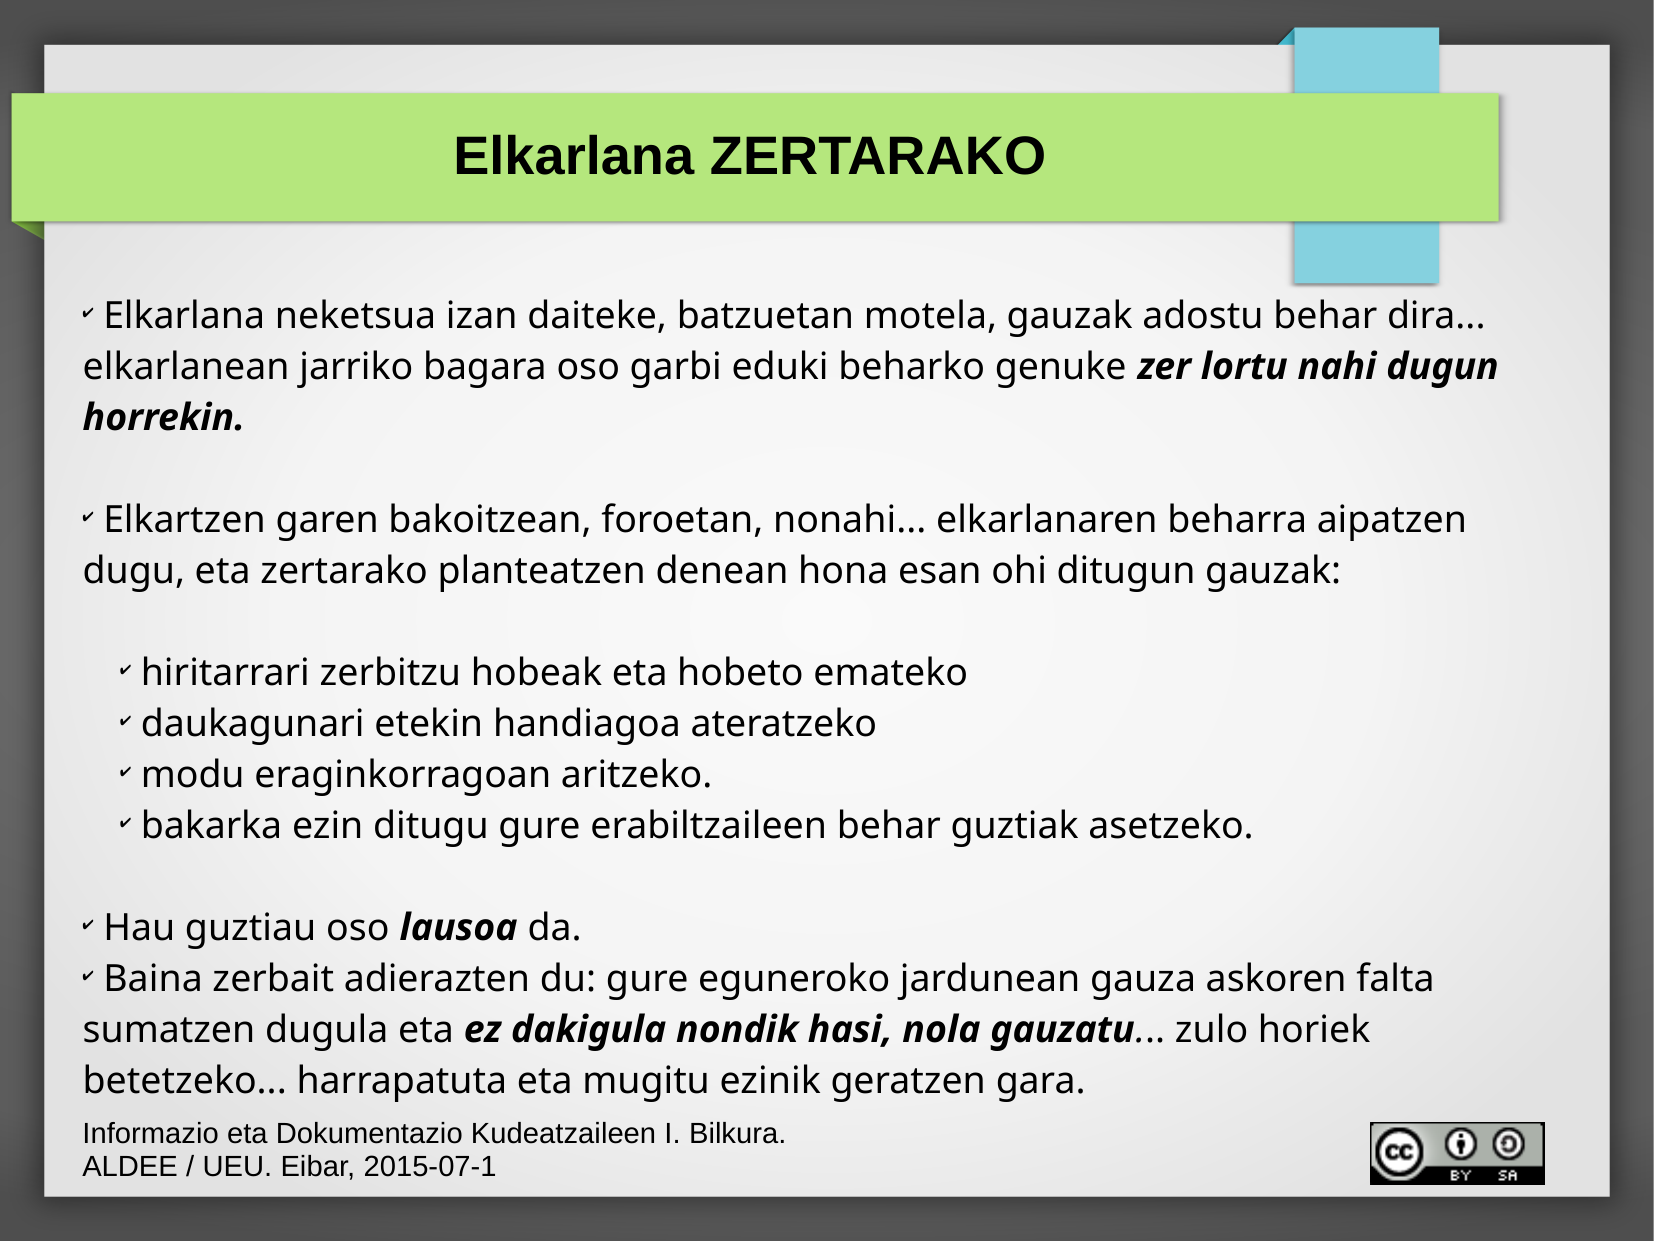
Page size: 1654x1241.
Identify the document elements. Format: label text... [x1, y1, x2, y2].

text_box Elkarlana ZERTARAKO [23, 118, 1477, 194]
text_box Informazio eta Dokumentazio Kudeatzaileen I. Bilkura. ALDEE / UEU. Eibar, 2015-07-1 [67, 1063, 1586, 1216]
subtitle Elkarlana neketsua izan daiteke, batzuetan motela, gauzak adostu behar dira... elkarlanean jarriko bagara oso garbi eduki beharko genuke zer lortu nahi dugun horrekin. Elkartzen garen bakoitzean, foroetan, nonahi... elkarlanaren beharra aipatzen dugu, eta zertarako planteatzen denean hona esan ohi ditugun gauzak: hiritarrari zerbitzu hobeak eta hobeto emateko daukagunari etekin handiagoa ateratzeko modu eraginkorragoan aritzeko. bakarka ezin ditugu gure erabiltzaileen behar guztiak asetzeko. Hau guztiau oso lausoa da. Baina zerbait adierazten du: gure eguneroko jardunean gauza askoren falta sumatzen dugula eta ez dakigula nondik hasi, nola gauzatu... zulo horiek betetzeko... harrapatuta eta mugitu ezinik geratzen gara. [82, 311, 1571, 1063]
picture [0, 0, 1654, 1241]
